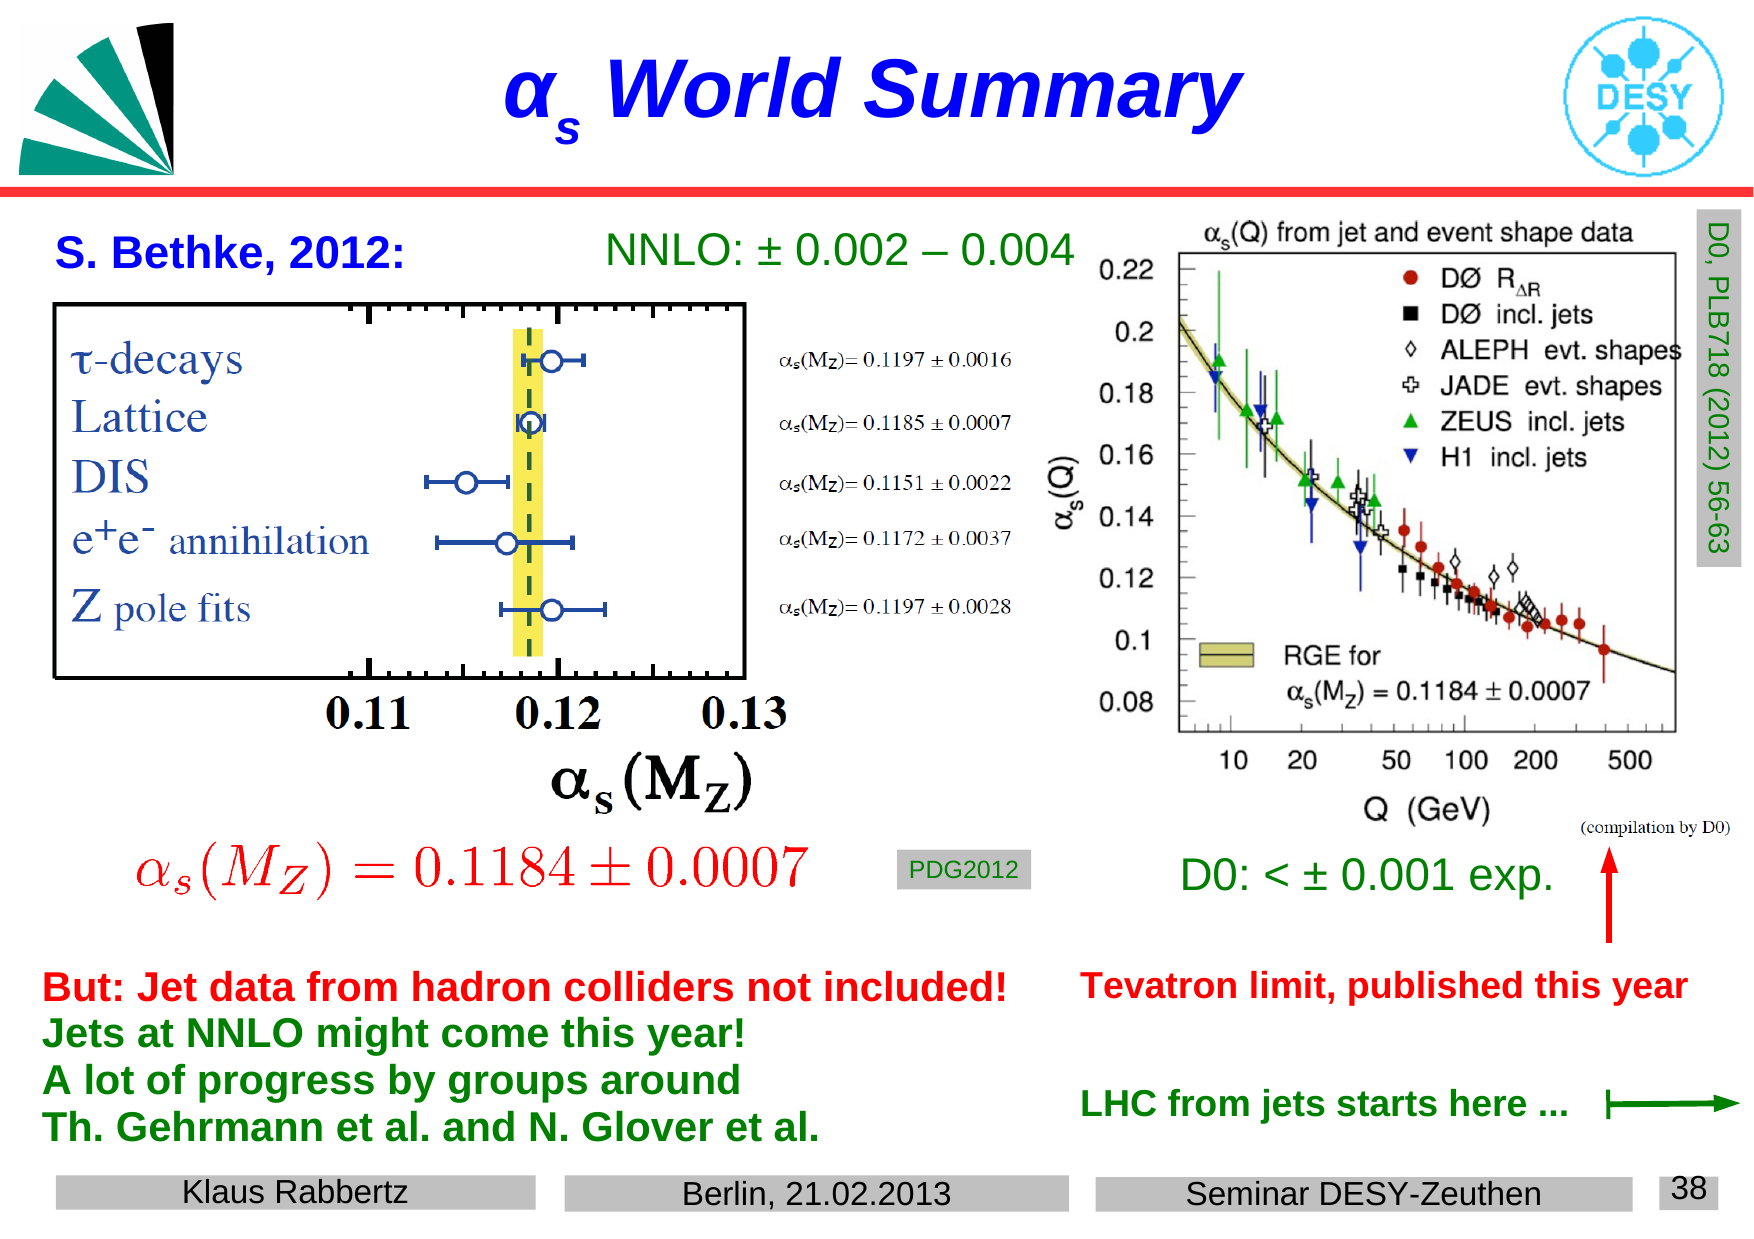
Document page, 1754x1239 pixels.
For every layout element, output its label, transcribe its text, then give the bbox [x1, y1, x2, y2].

text_box D0: < ± 0.001 exp. [1167, 843, 1567, 907]
picture [33, 212, 1739, 905]
text_box But: Jet data from hadron colliders not included! Jets at NNLO might come this year! A lot of progress by groups around Th. Gehrmann et al. and N. Glover et al. [30, 957, 1021, 1156]
picture [19, 23, 174, 177]
text_box PDG2012 [897, 849, 1032, 890]
title αs World Summary [220, 16, 1525, 182]
picture [1559, 12, 1729, 182]
text_box NNLO: ± 0.002 – 0.004 [592, 217, 1088, 282]
text_box D0, PLB718 (2012) 56-63 [1696, 209, 1742, 567]
text_box LHC from jets starts here ... [1068, 1076, 1582, 1131]
text_box Tevatron limit, published this year [1068, 958, 1701, 1013]
text_box S. Bethke, 2012: [43, 221, 419, 285]
